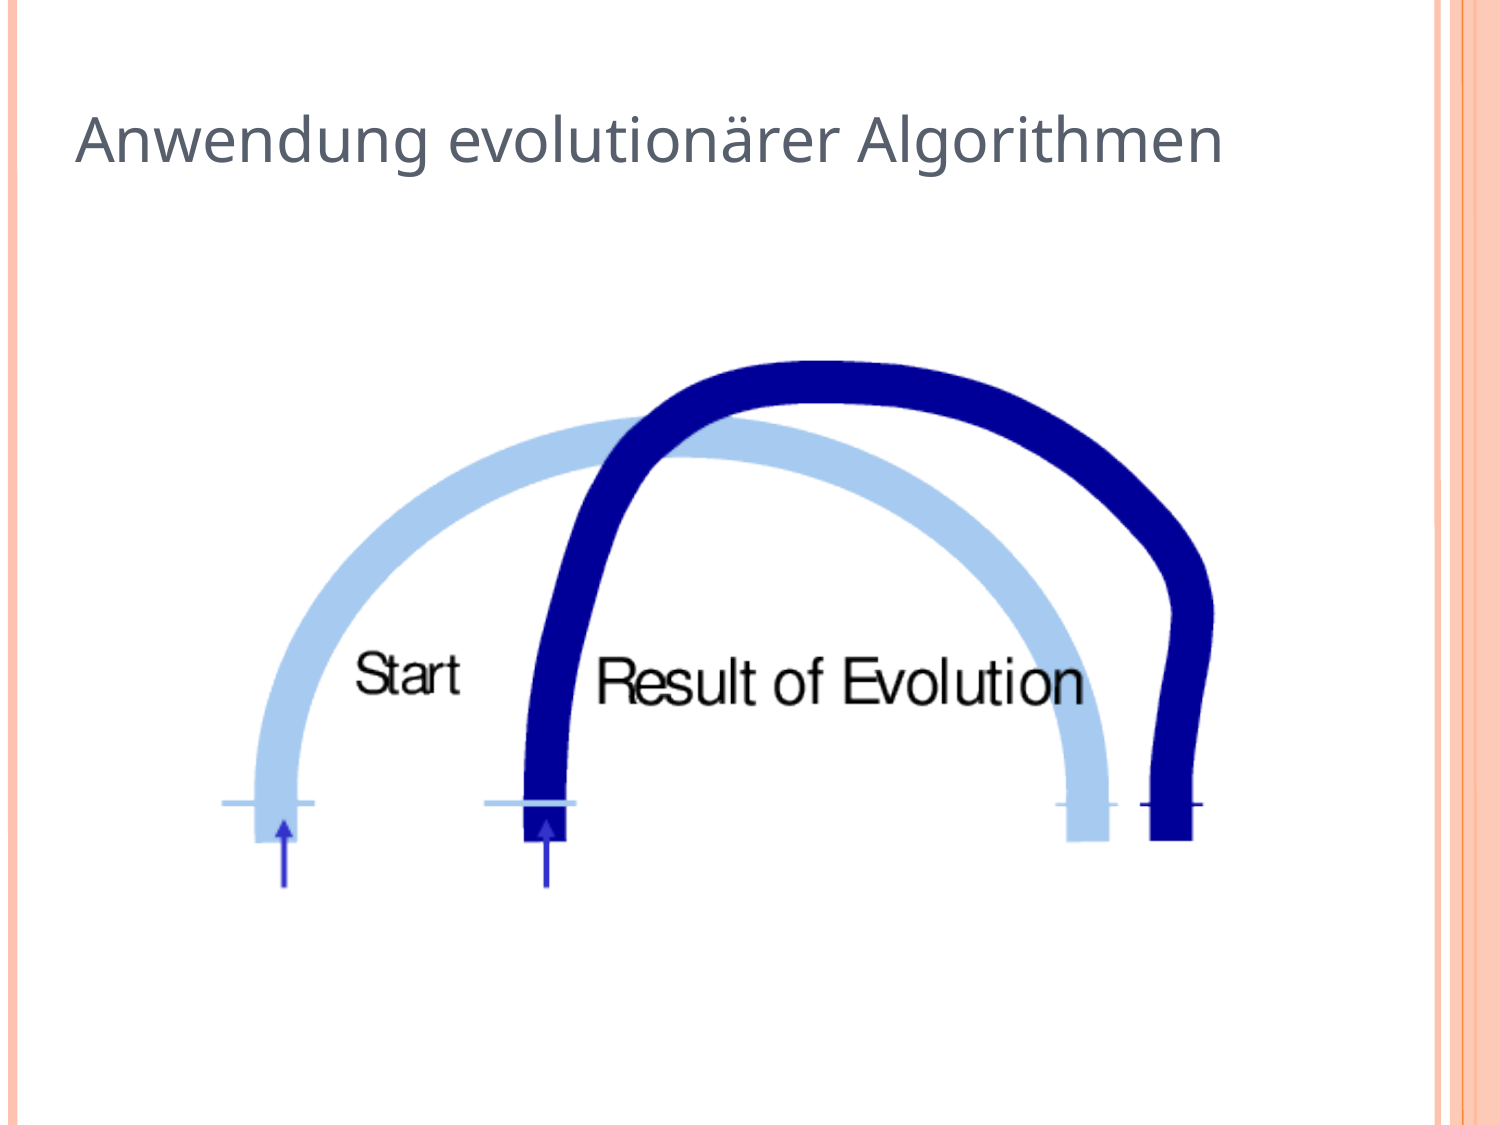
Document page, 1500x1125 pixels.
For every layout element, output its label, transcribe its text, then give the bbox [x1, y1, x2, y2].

picture [215, 360, 1243, 892]
title Anwendung evolutionärer Algorithmen [75, 52, 1299, 225]
